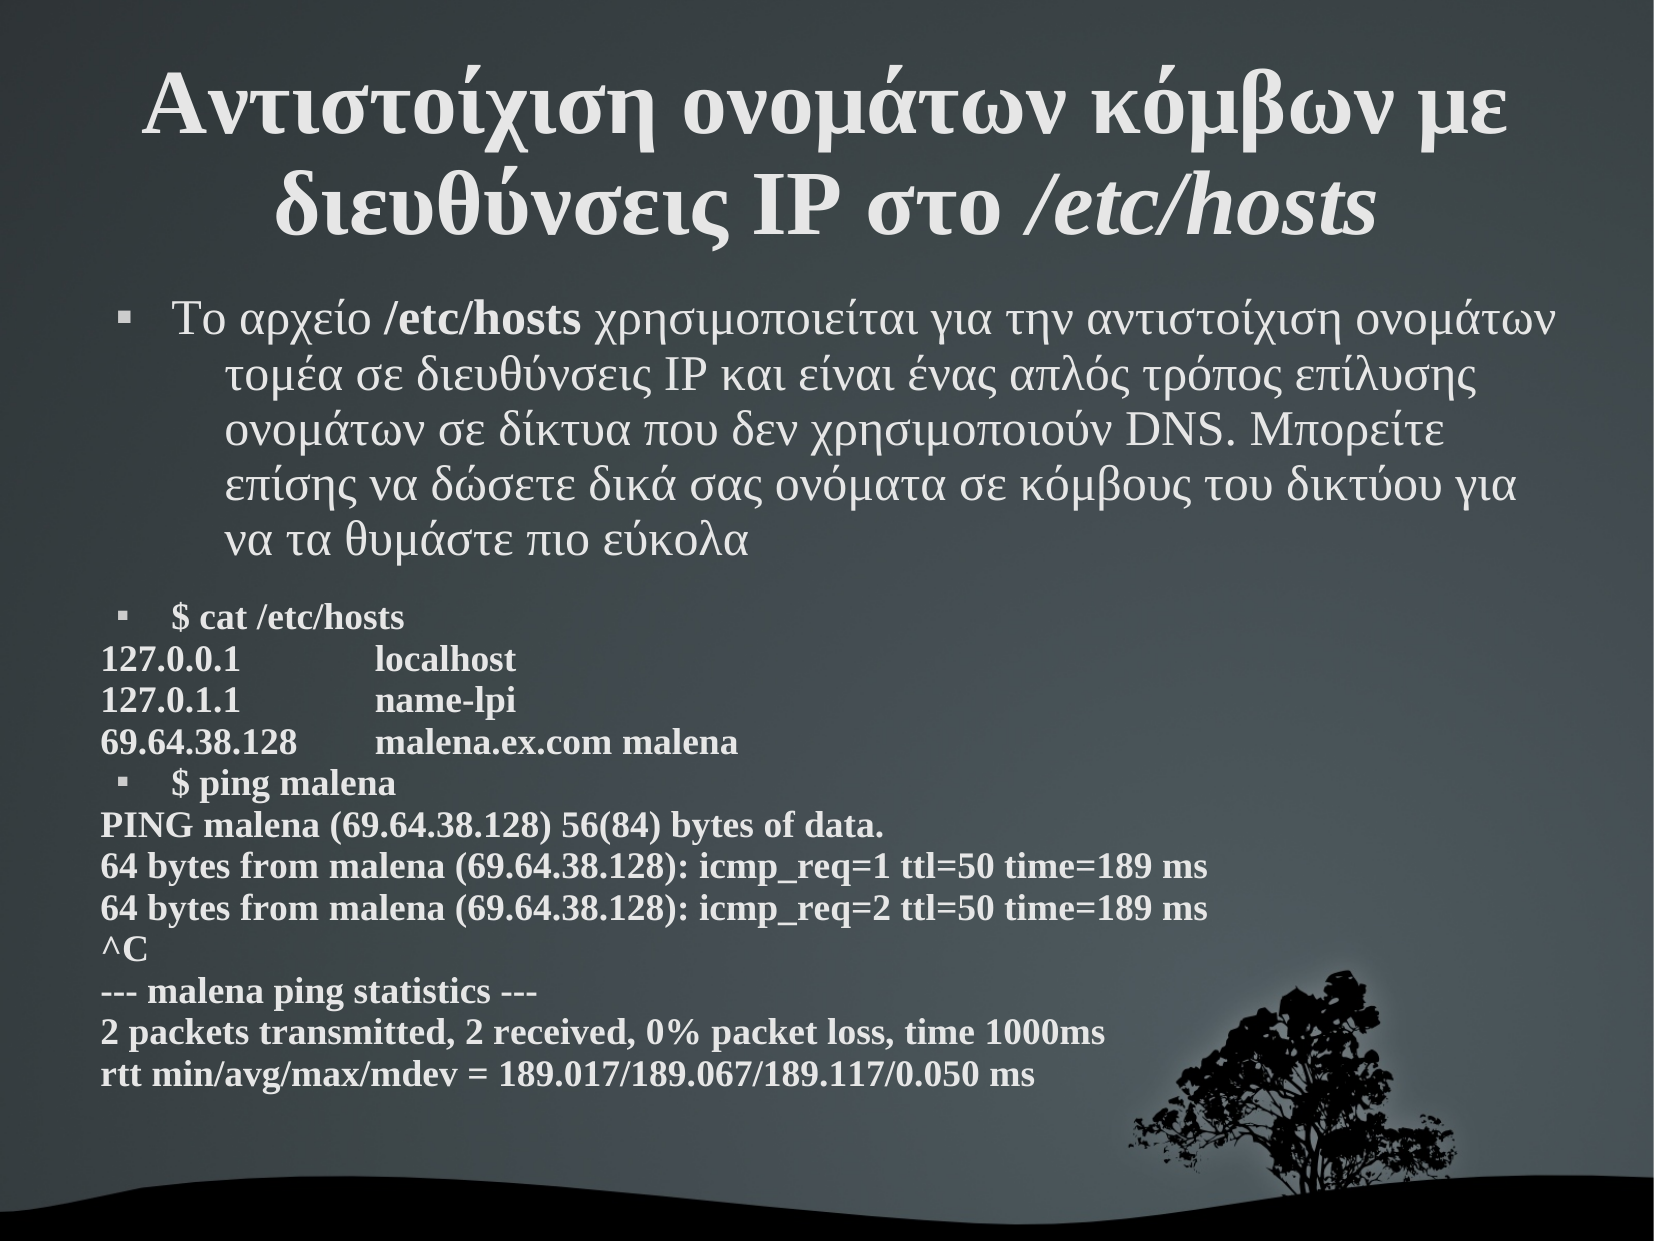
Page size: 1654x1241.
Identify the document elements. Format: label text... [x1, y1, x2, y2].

picture [0, 0, 1654, 1241]
list Το αρχείο /etc/hosts χρησιμοποιείται για την αντιστοίχιση ονομάτων τομέα σε διευθύνσεις IP και είναι ένας απλός τρόπος επίλυσης ονομάτων σε δίκτυα που δεν χρησιμοποιούν DNS. Μπορείτε επίσης να δώσετε δικά σας ονόματα σε κόμβους του δικτύου για να τα θυμάστε πιο εύκολα $ cat /etc/hosts 127.0.0.1 localhost 127.0.1.1 name-lpi 69.64.38.128 malena.ex.com malena $ ping malena PING malena (69.64.38.128) 56(84) bytes of data. 64 bytes from malena (69.64.38.128): icmp_req=1 ttl=50 time=189 ms 64 bytes from malena (69.64.38.128): icmp_req=2 ttl=50 time=189 ms ^C --- malena ping statistics --- 2 packets transmitted, 2 received, 0% packet loss, time 1000ms rtt min/avg/max/mdev = 189.017/189.067/189.117/0.050 ms [82, 290, 1571, 1216]
title Αντιστοίχιση ονομάτων κόμβων με διευθύνσεις IP στο /etc/hosts [82, 33, 1571, 273]
